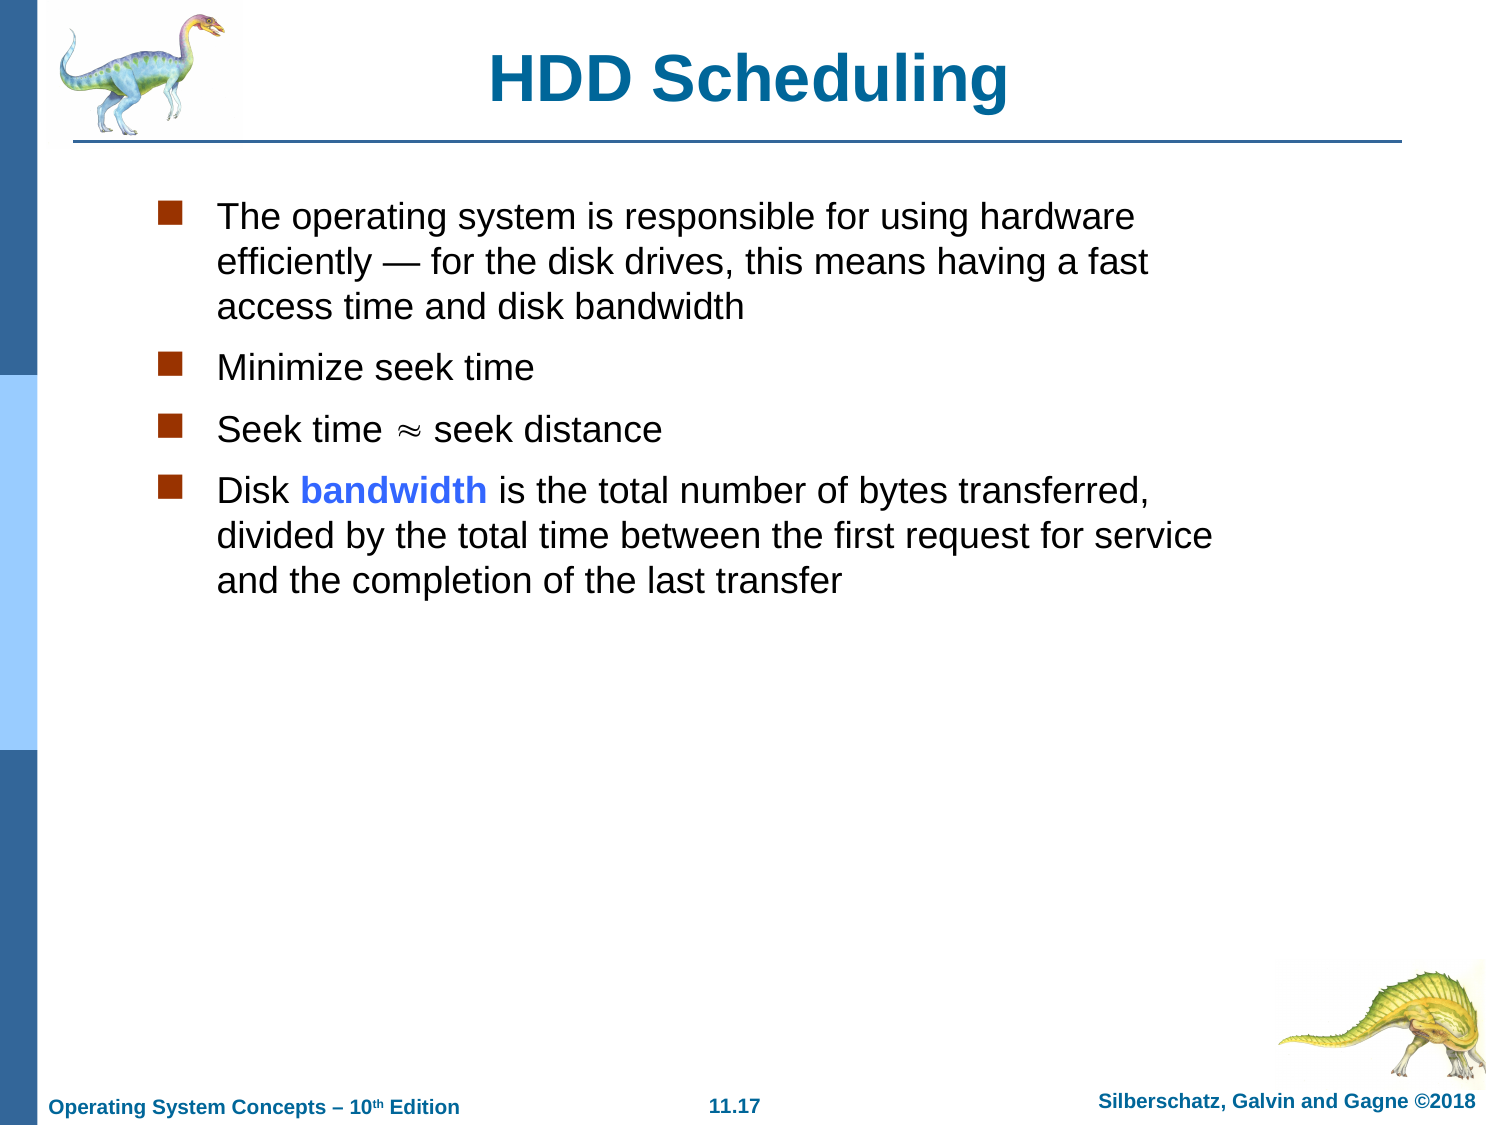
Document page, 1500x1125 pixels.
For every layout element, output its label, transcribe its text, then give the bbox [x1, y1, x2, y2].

picture [1415, 1093, 1423, 1098]
picture [1275, 959, 1486, 1090]
title HDD Scheduling [75, 27, 1426, 123]
list The operating system is responsible for using hardware efficiently — for the disk drives, this means having a fast access time and disk bandwidth Minimize seek time Seek time  seek distance Disk bandwidth is the total number of bytes transferred, divided by the total time between the first request for service and the completion of the last transfer [145, 184, 1286, 1029]
picture [46, 0, 243, 149]
